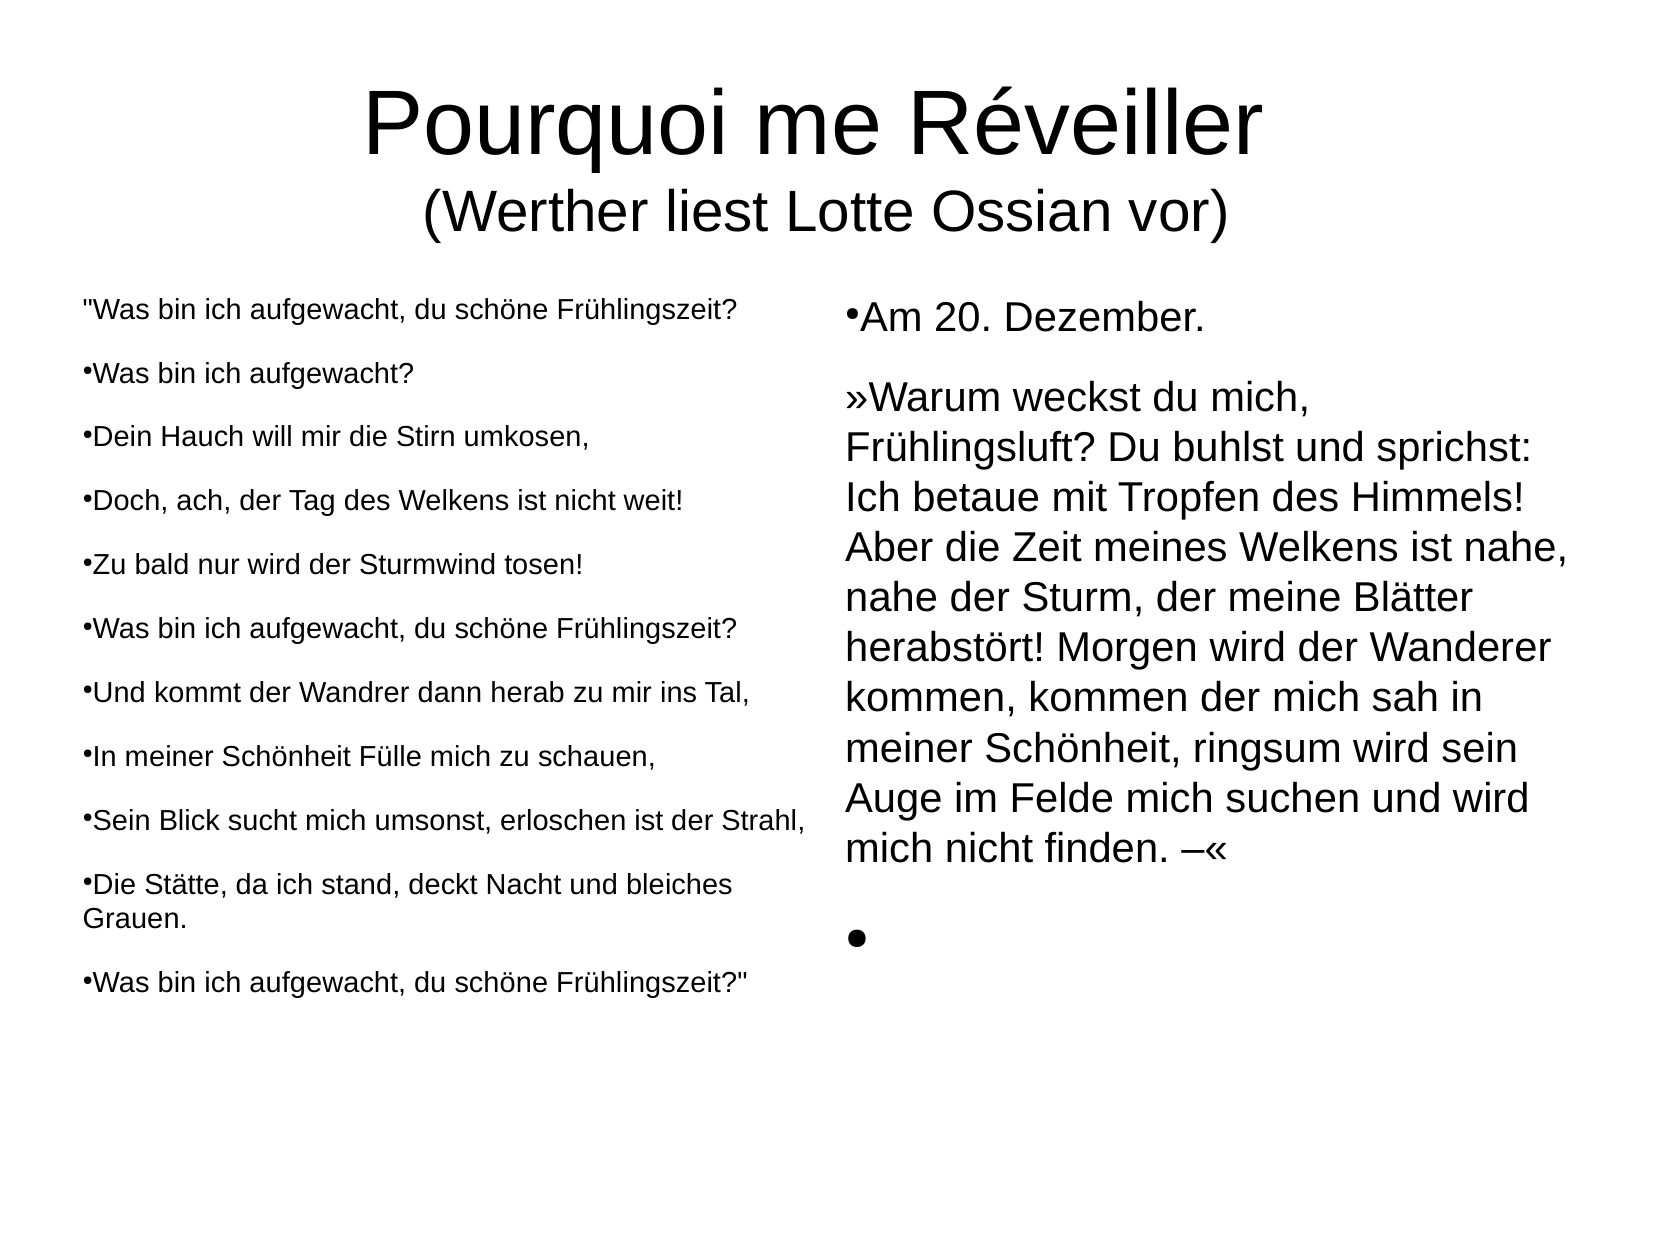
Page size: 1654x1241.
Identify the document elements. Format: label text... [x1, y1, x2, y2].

list "Was bin ich aufgewacht, du schöne Frühlingszeit? Was bin ich aufgewacht? Dein Hauch will mir die Stirn umkosen, Doch, ach, der Tag des Welkens ist nicht weit! Zu bald nur wird der Sturmwind tosen! Was bin ich aufgewacht, du schöne Frühlingszeit? Und kommt der Wandrer dann herab zu mir ins Tal, In meiner Schönheit Fülle mich zu schauen, Sein Blick sucht mich umsonst, erloschen ist der Strahl, Die Stätte, da ich stand, deckt Nacht und bleiches Grauen. Was bin ich aufgewacht, du schöne Frühlingszeit?" [82, 290, 809, 1010]
title Pourquoi me Réveiller (Werther liest Lotte Ossian vor) [82, 49, 1571, 257]
list Am 20. Dezember. »Warum weckst du mich, Frühlingsluft? Du buhlst und sprichst: Ich betaue mit Tropfen des Himmels! Aber die Zeit meines Welkens ist nahe, nahe der Sturm, der meine Blätter herabstört! Morgen wird der Wanderer kommen, kommen der mich sah in meiner Schönheit, ringsum wird sein Auge im Felde mich suchen und wird mich nicht finden. –« [845, 290, 1572, 1010]
